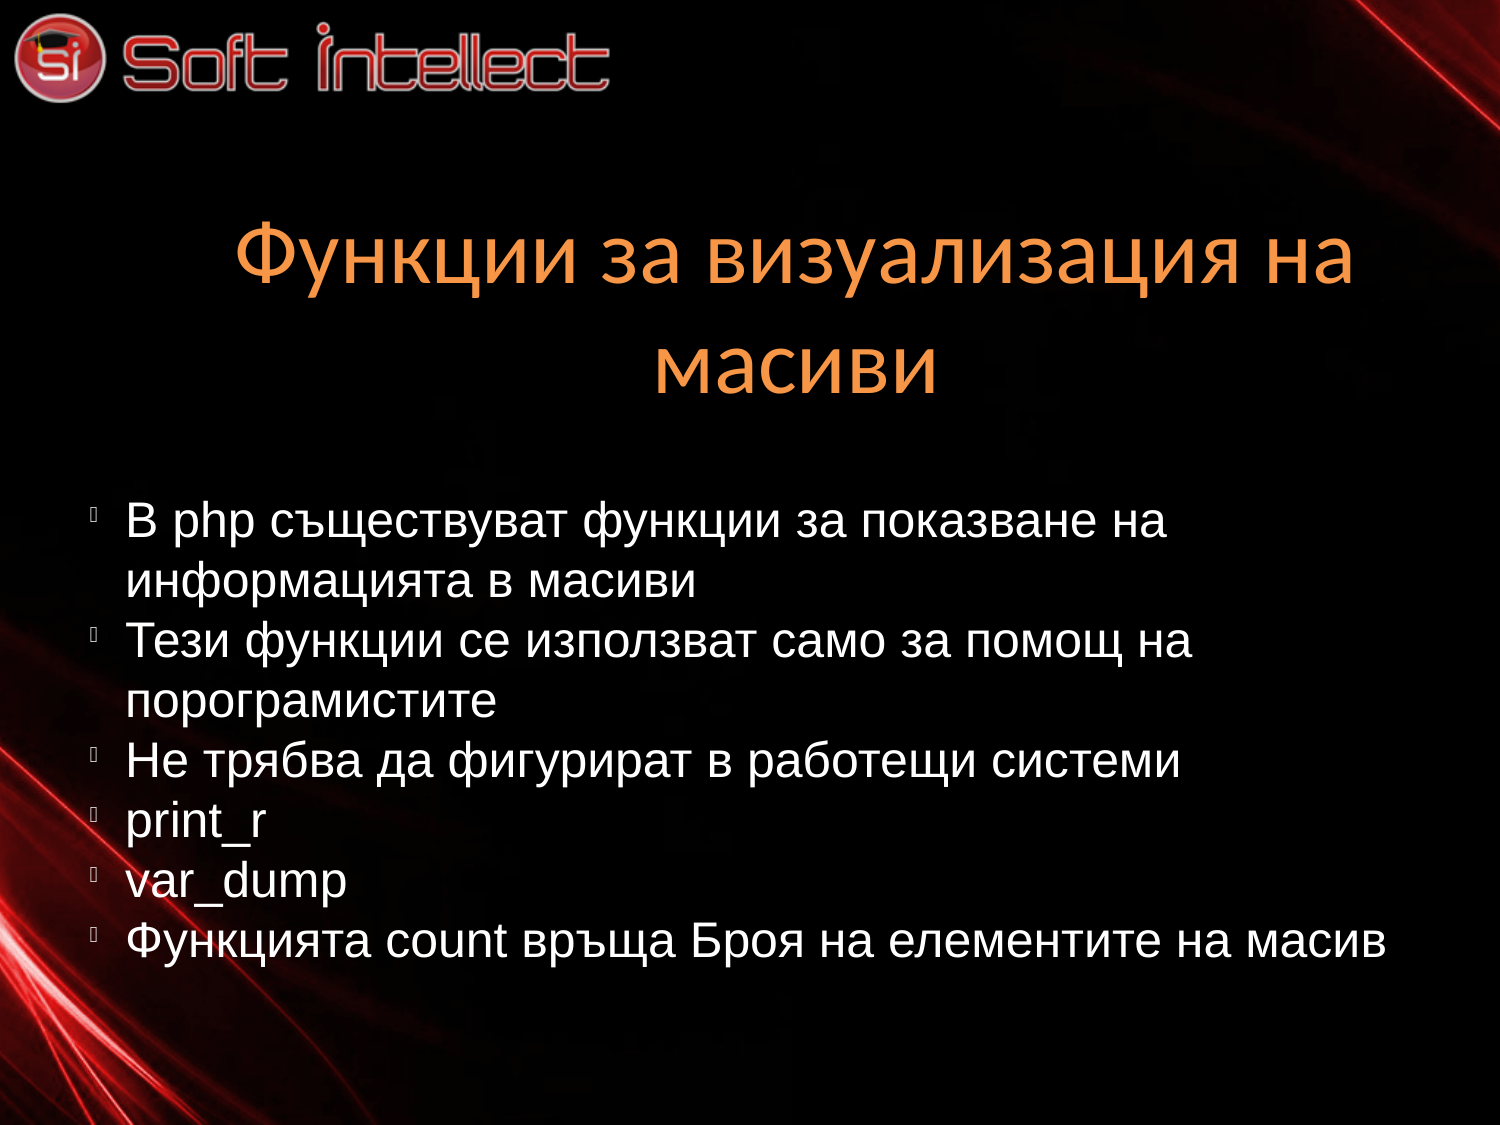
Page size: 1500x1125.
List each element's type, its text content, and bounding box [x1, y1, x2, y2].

picture [0, 0, 1500, 1125]
text_box Функции за визуализация на масиви [158, 181, 1434, 423]
text_box В php съществуват функции за показване на информацията в масиви Тези функции се използват само за помощ на порограмистите Не трябва да фигурират в работещи системи print_r var_dump Функцията count връща Броя на елементите на масив [74, 479, 1425, 928]
